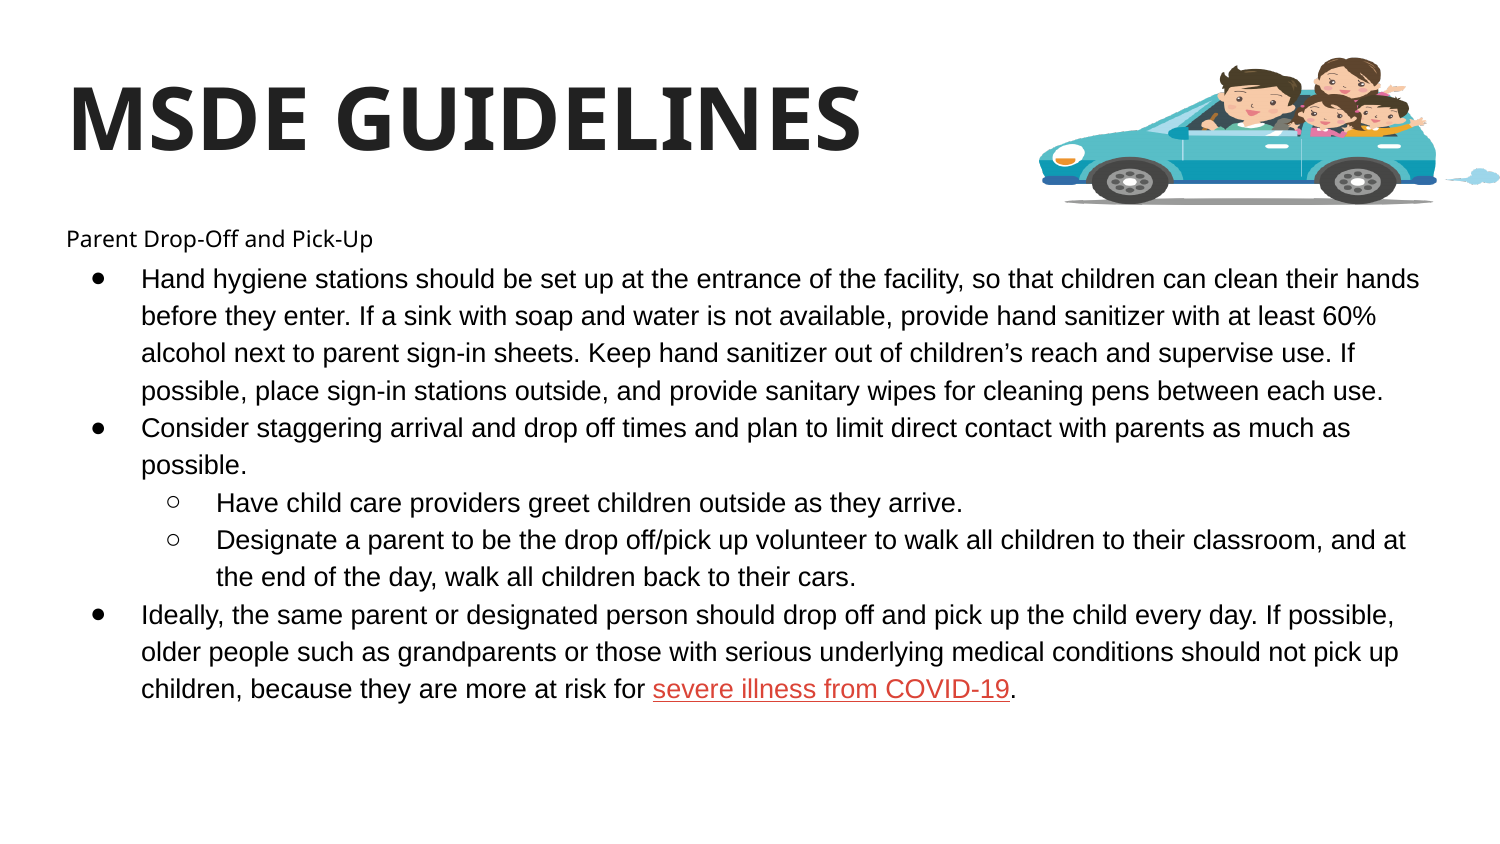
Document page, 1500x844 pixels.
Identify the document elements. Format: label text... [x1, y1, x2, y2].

list Parent Drop-Off and Pick-Up Hand hygiene stations should be set up at the entrance of the facility, so that children can clean their hands before they enter. If a sink with soap and water is not available, provide hand sanitizer with at least 60% alcohol next to parent sign-in sheets. Keep hand sanitizer out of children’s reach and supervise use. If possible, place sign-in stations outside, and provide sanitary wipes for cleaning pens between each use. Consider staggering arrival and drop off times and plan to limit direct contact with parents as much as possible. Have child care providers greet children outside as they arrive. Designate a parent to be the drop off/pick up volunteer to walk all children to their classroom, and at the end of the day, walk all children back to their cars. Ideally, the same parent or designated person should drop off and pick up the child every day. If possible, older people such as grandparents or those with serious underlying medical conditions should not pick up children, because they are more at risk for severe illness from COVID-19. [51, 201, 1449, 827]
picture [1039, 0, 1500, 263]
title MSDE GUIDELINES [51, 48, 1039, 180]
